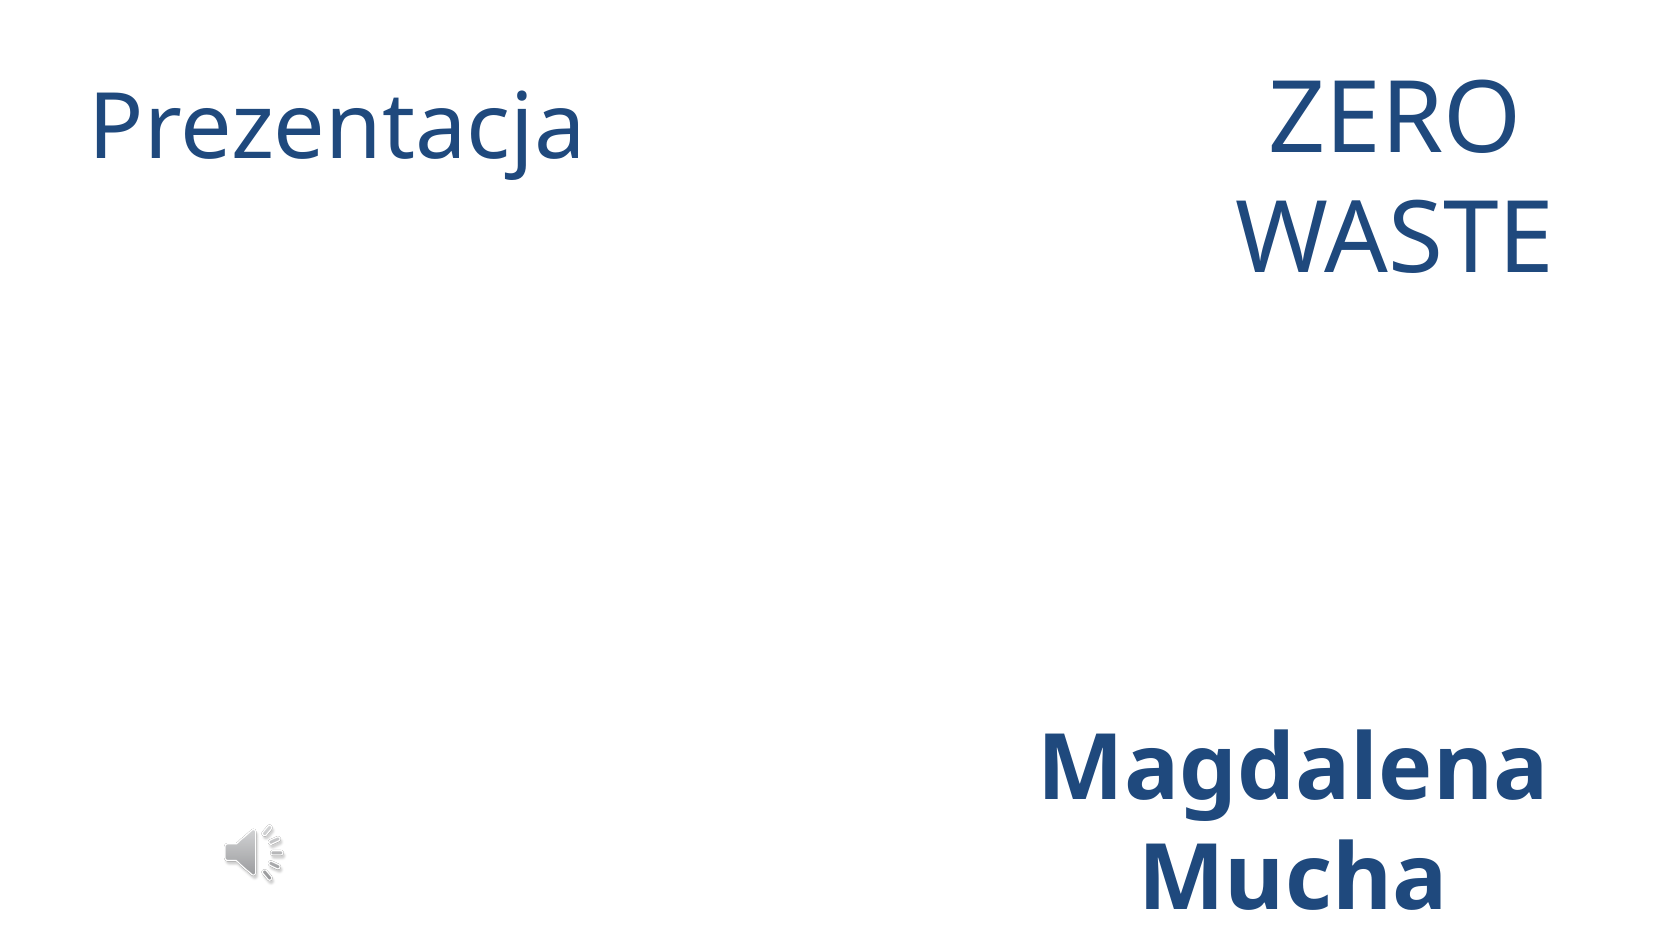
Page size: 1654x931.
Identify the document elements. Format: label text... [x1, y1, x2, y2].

picture [224, 823, 287, 886]
title ZERO WASTE [1185, 45, 1605, 454]
subtitle Magdalena Mucha [933, 705, 1654, 931]
title Prezentacja [15, 60, 660, 333]
